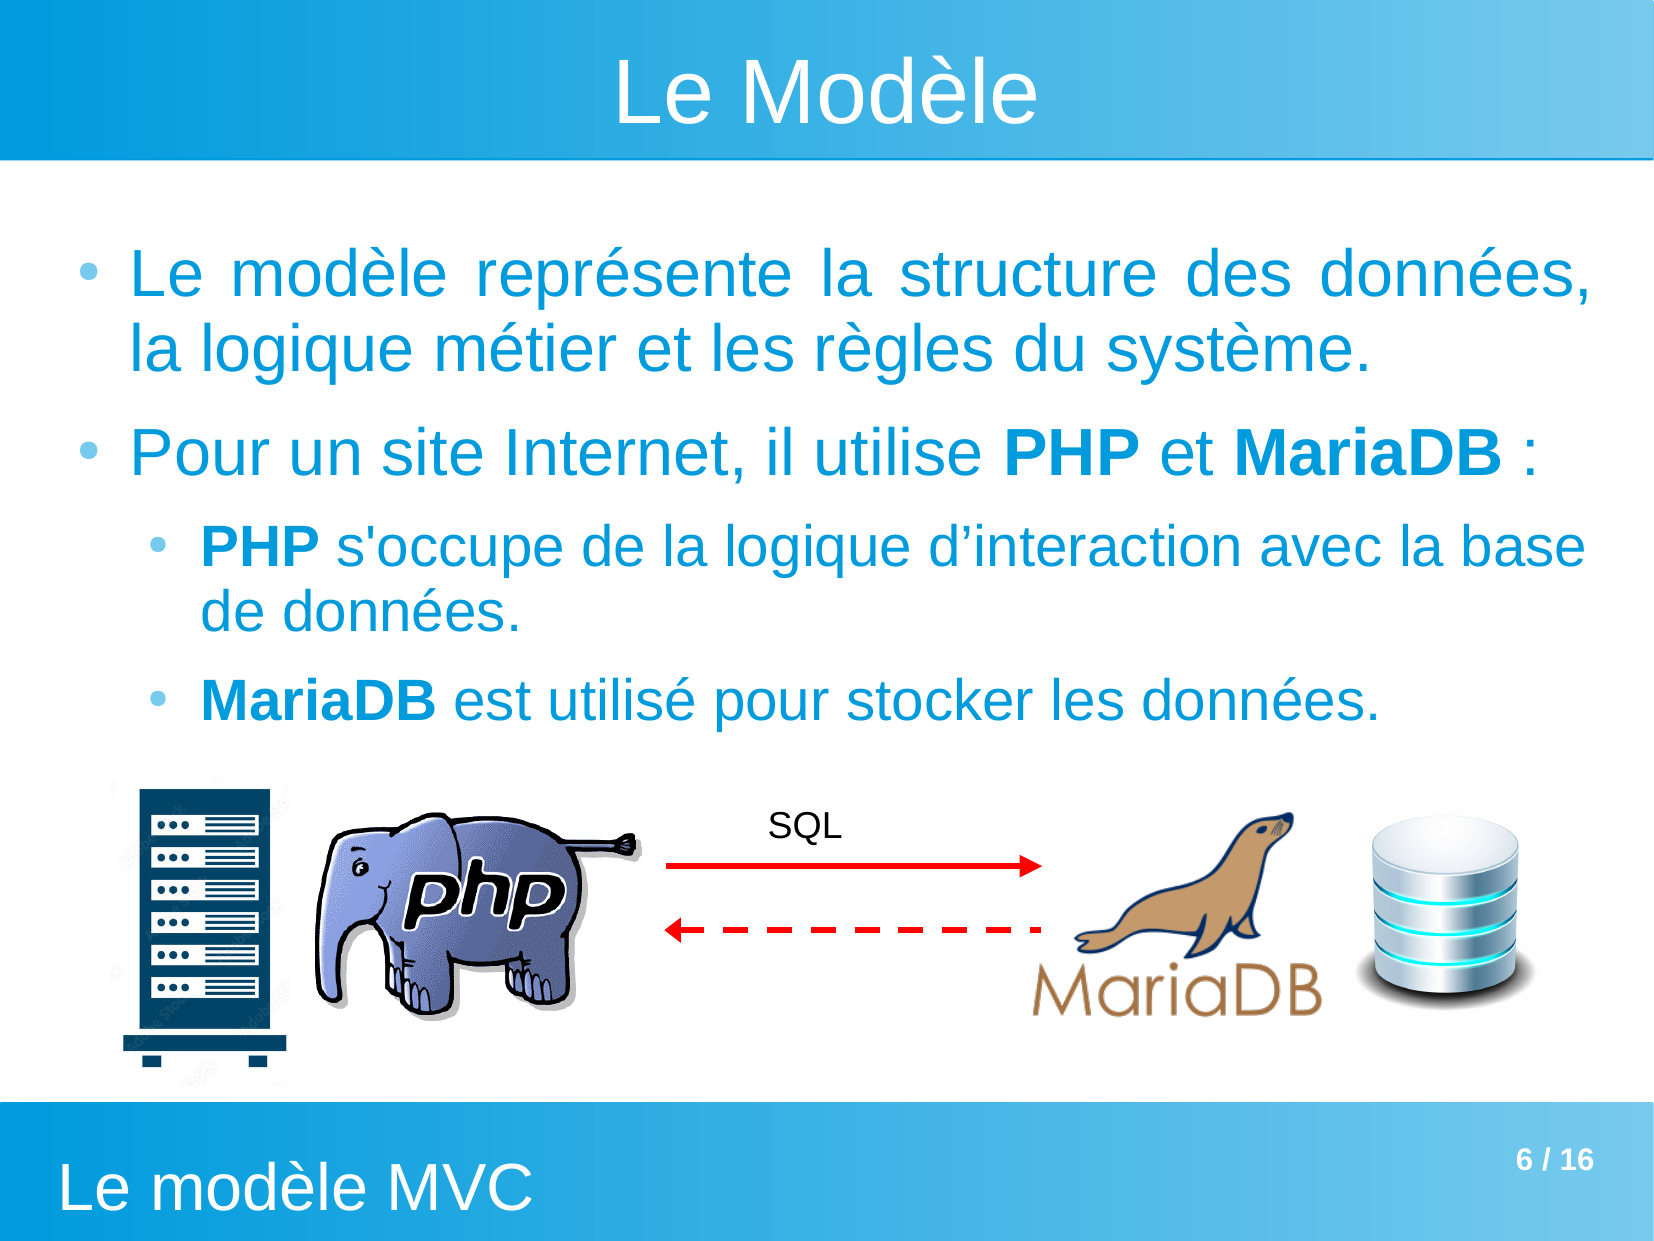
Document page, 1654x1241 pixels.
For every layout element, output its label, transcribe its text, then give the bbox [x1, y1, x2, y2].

title Le Modèle [59, 39, 1595, 144]
picture [1020, 799, 1554, 1038]
text_box SQL [752, 797, 908, 855]
picture [110, 777, 290, 1086]
picture [311, 807, 644, 1022]
list Le modèle représente la structure des données, la logique métier et les règles du système. Pour un site Internet, il utilise PHP et MariaDB : PHP s'occupe de la logique d’interaction avec la base de données. MariaDB est utilisé pour stocker les données. [59, 236, 1595, 753]
